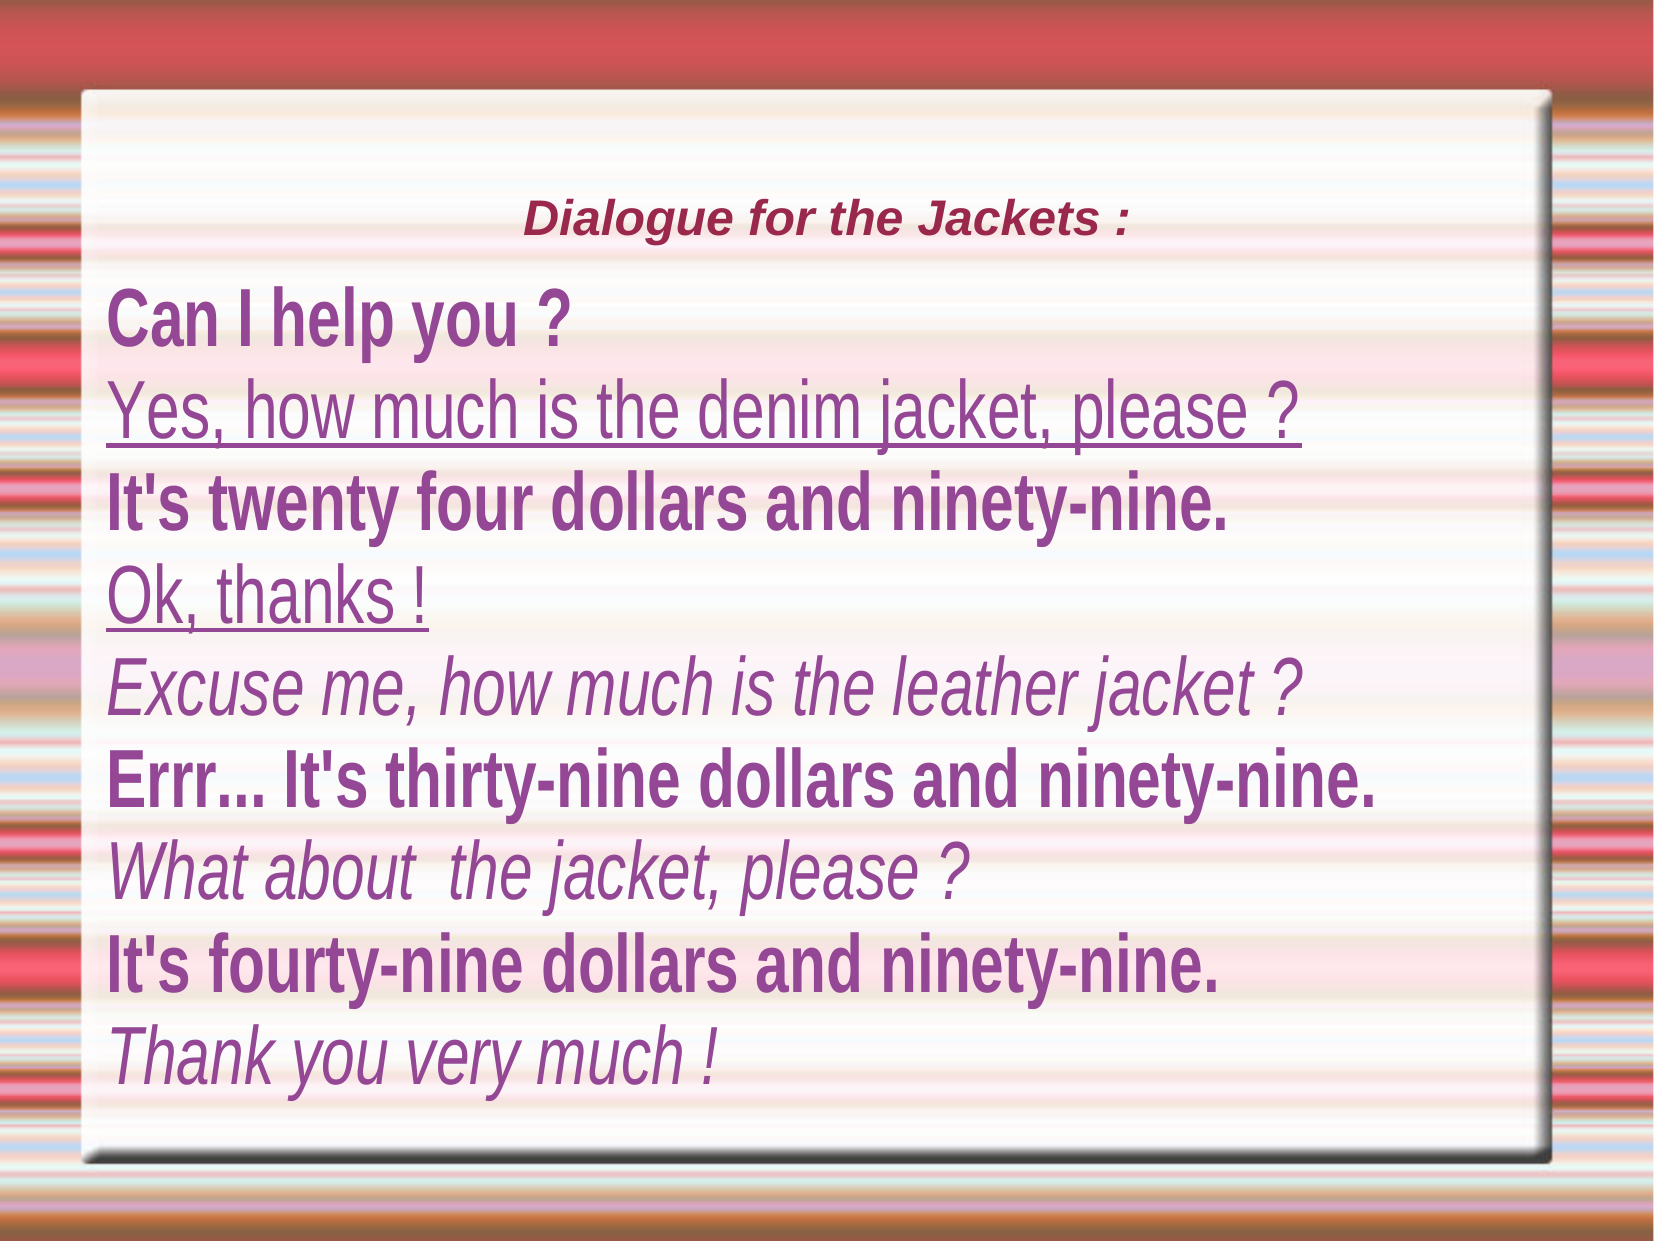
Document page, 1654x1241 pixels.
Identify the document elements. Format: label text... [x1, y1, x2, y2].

list Can I help you ? Yes, how much is the denim jacket, please ? It's twenty four dollars and ninety-nine. Ok, thanks ! Excuse me, how much is the leather jacket ? Errr... It's thirty-nine dollars and ninety-nine. What about the jacket, please ? It's fourty-nine dollars and ninety-nine. Thank you very much ! [92, 271, 1548, 1099]
picture [0, 0, 1654, 1241]
title Dialogue for the Jackets : [121, 114, 1534, 271]
